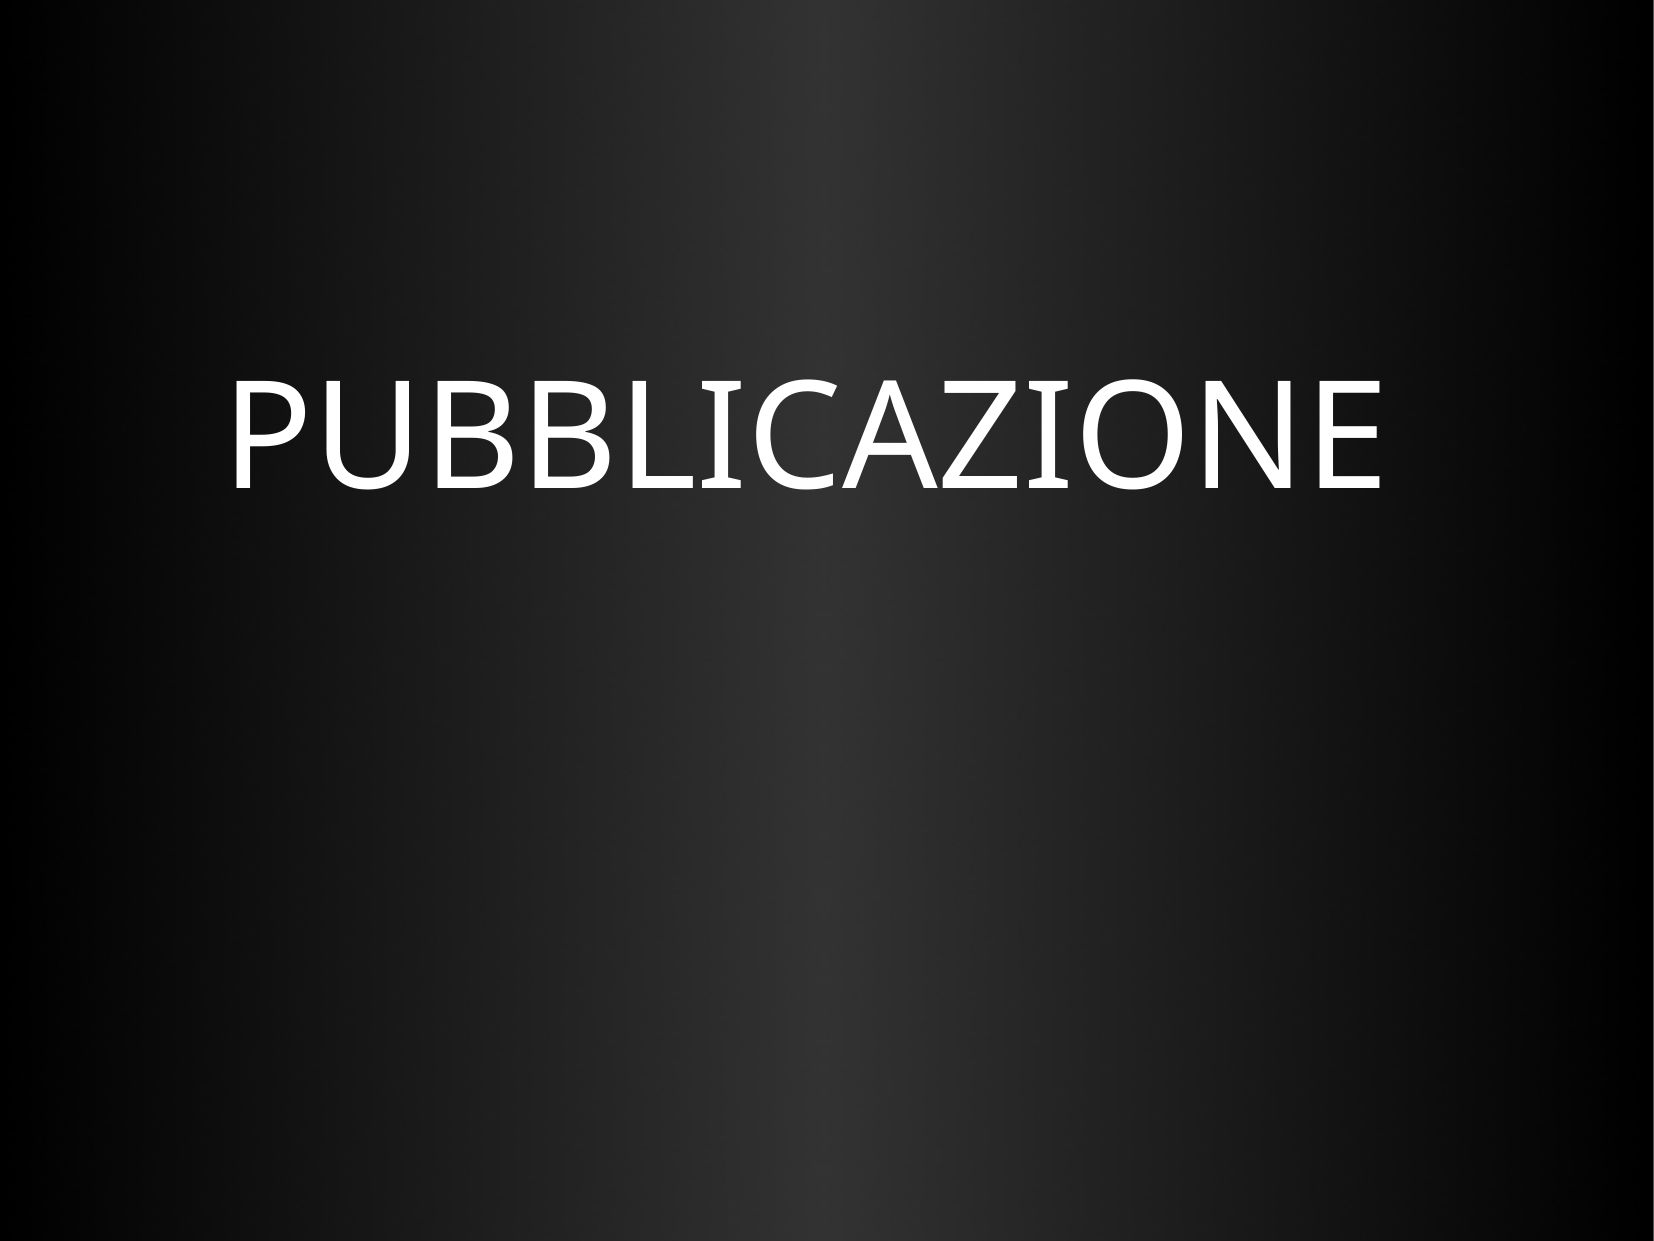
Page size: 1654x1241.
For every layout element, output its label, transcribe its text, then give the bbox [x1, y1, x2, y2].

text_box PUBBLICAZIONE [110, 320, 1502, 504]
picture [0, 0, 1654, 1241]
